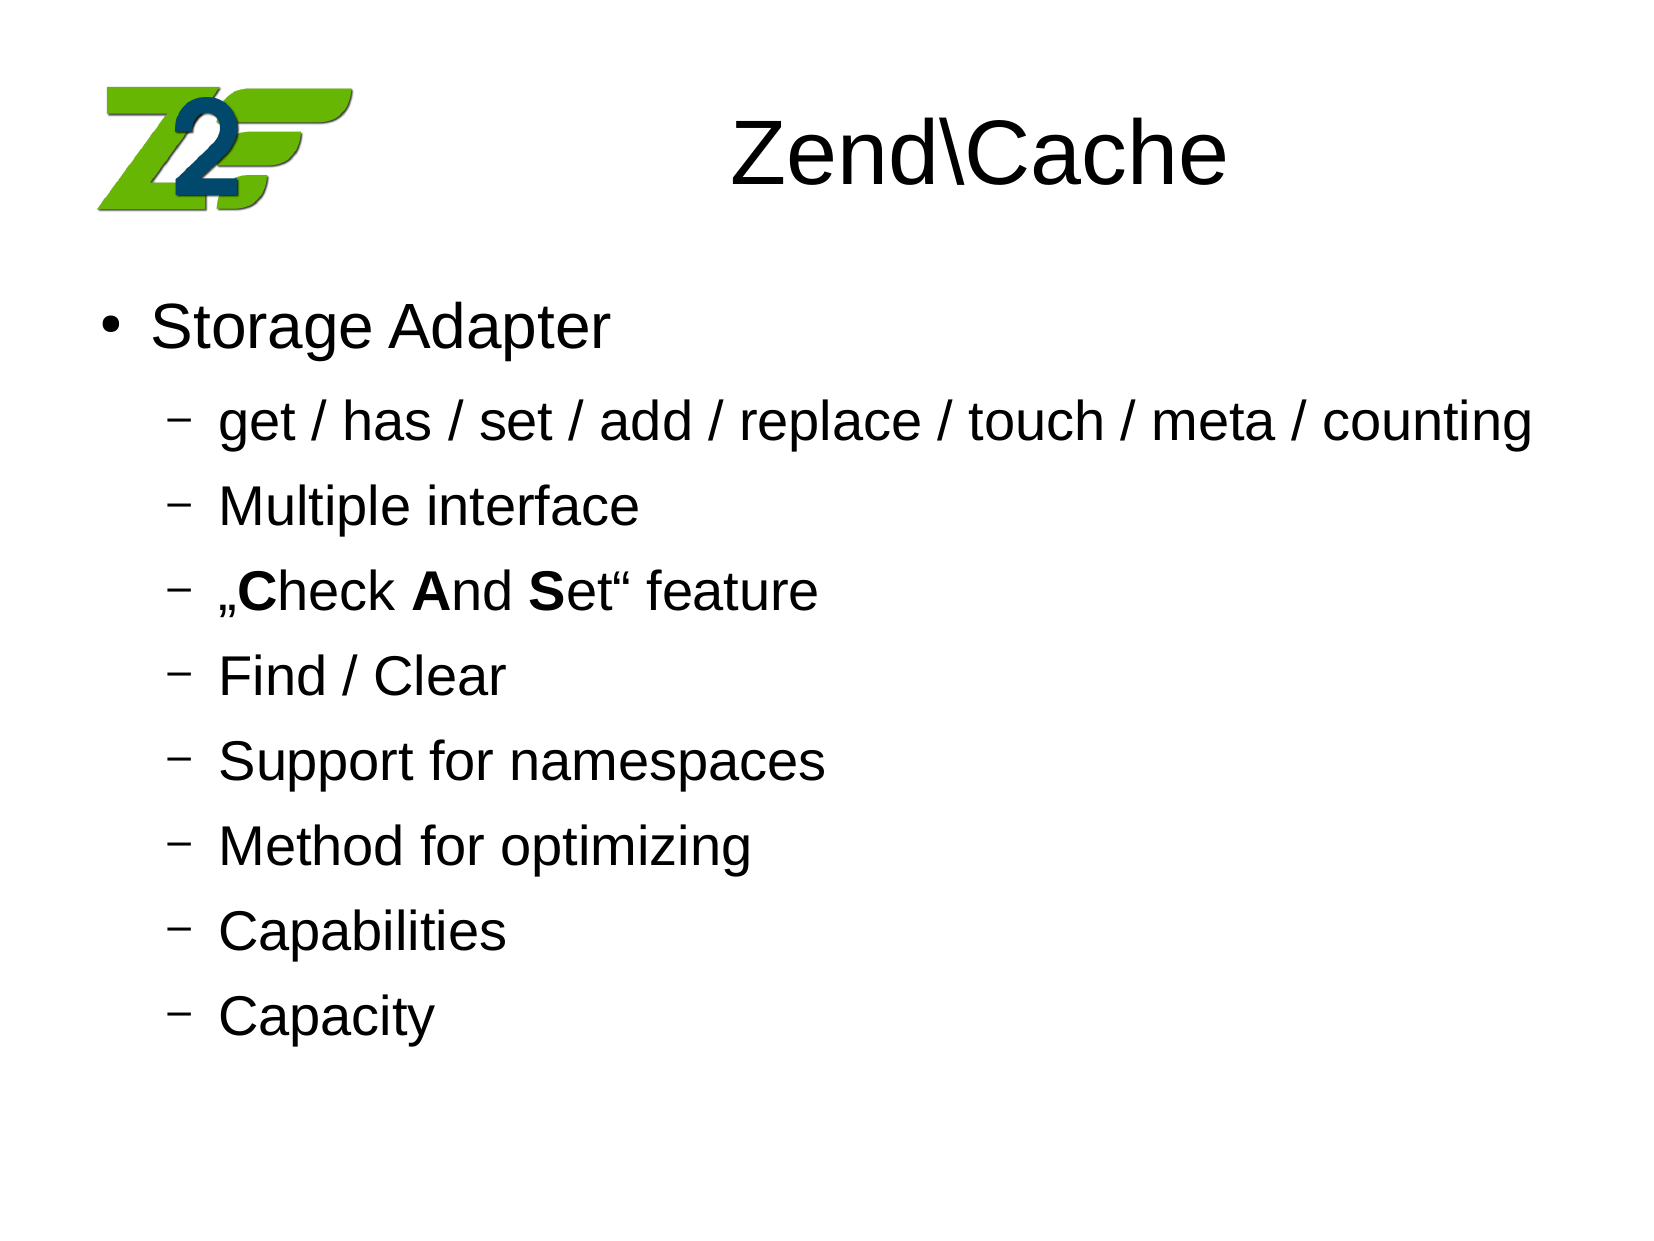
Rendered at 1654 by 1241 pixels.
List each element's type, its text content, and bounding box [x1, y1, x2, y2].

list Storage Adapter get / has / set / add / replace / touch / meta / counting Multiple interface „Check And Set“ feature Find / Clear Support for namespaces Method for optimizing Capabilities Capacity [82, 290, 1538, 1087]
picture [94, 82, 355, 213]
title Zend\Cache [389, 49, 1571, 257]
